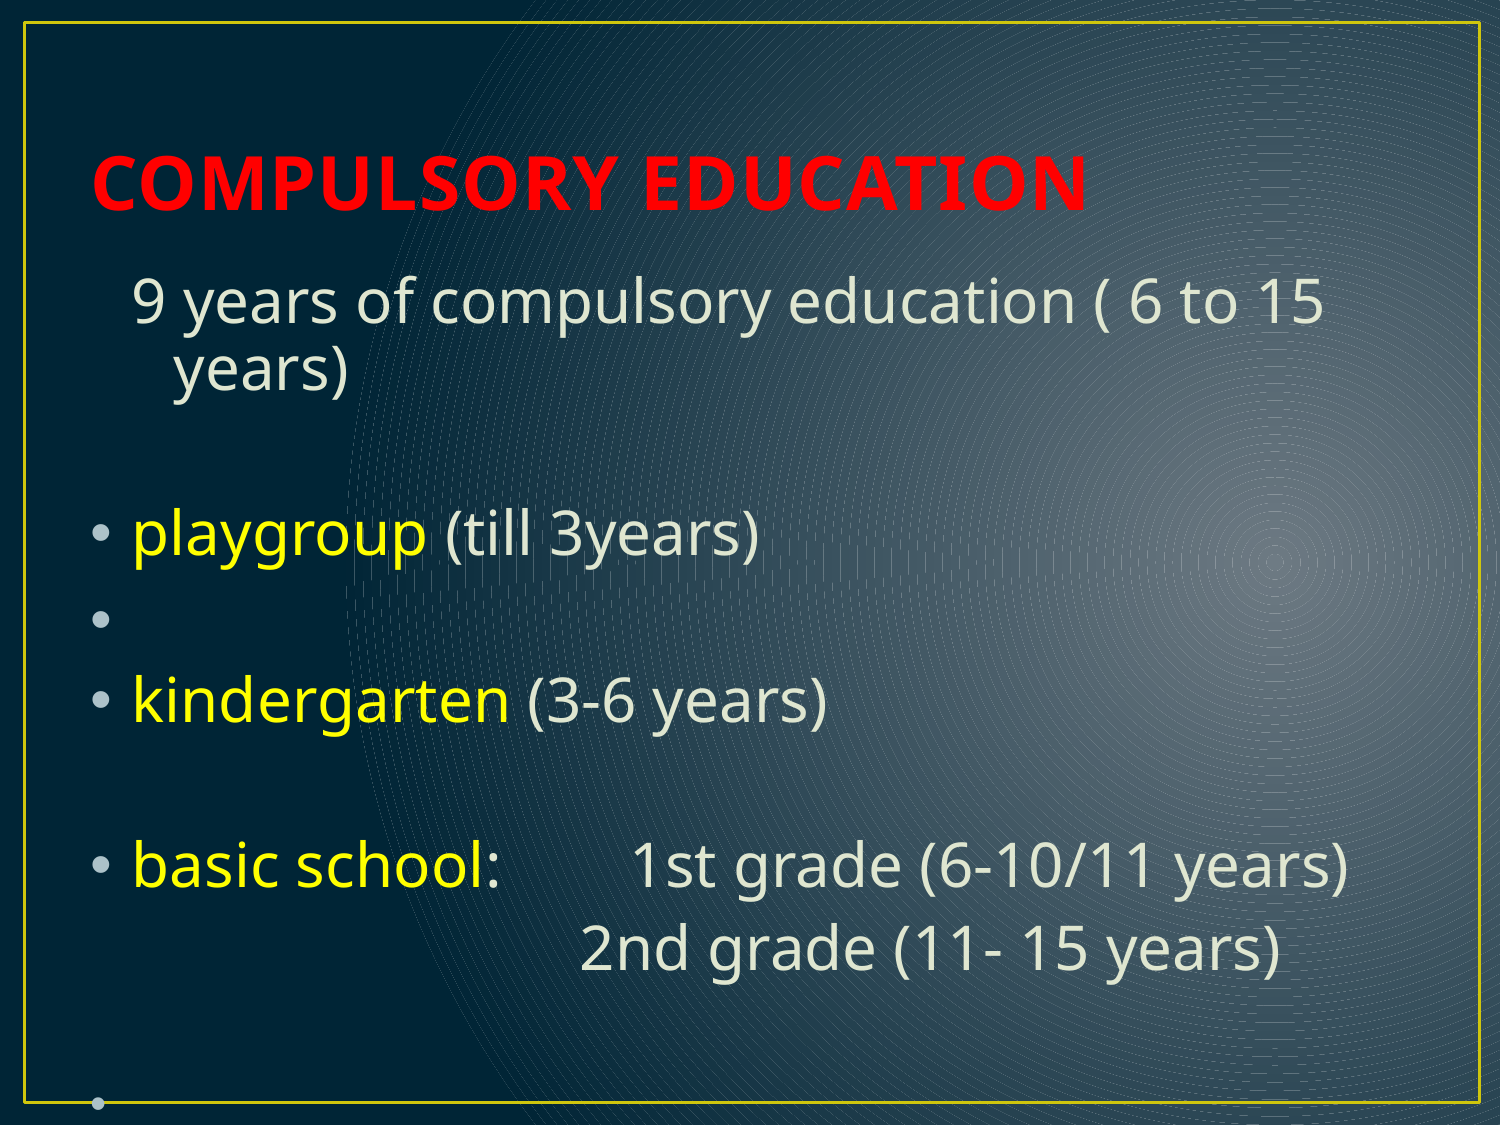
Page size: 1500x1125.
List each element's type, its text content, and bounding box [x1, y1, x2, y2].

list 9 years of compulsory education ( 6 to 15 years) playgroup (till 3years) kindergarten (3-6 years) basic school: 1st grade (6-10/11 years) 2nd grade (11- 15 years) [75, 262, 1426, 1005]
title COMPULSORY EDUCATION [75, 45, 1426, 233]
